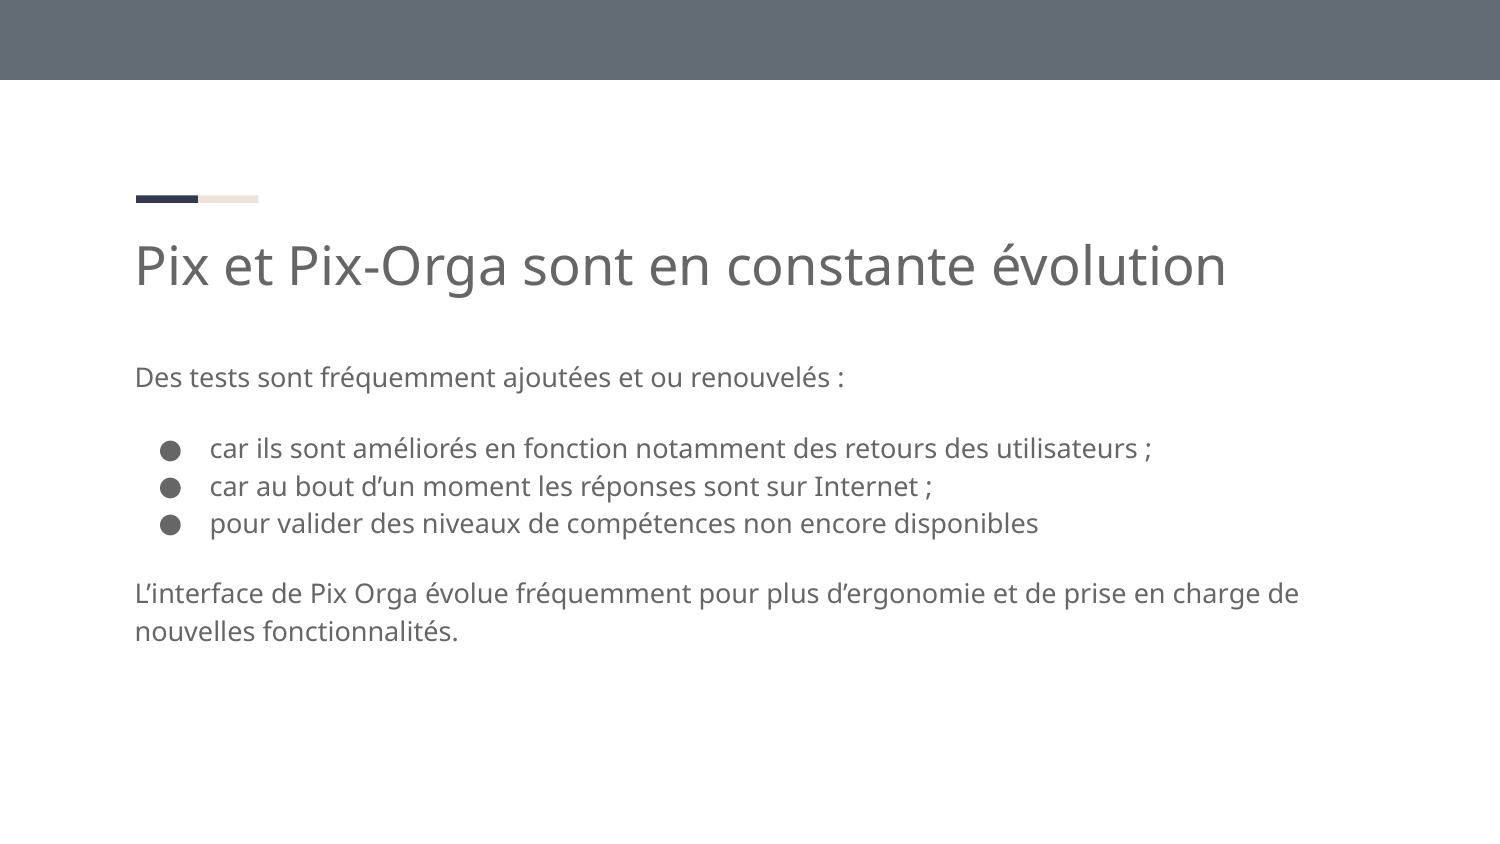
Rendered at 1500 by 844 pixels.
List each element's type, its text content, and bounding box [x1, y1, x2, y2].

title Pix et Pix-Orga sont en constante évolution [119, 216, 1381, 305]
list Des tests sont fréquemment ajoutées et ou renouvelés : car ils sont améliorés en fonction notamment des retours des utilisateurs ; car au bout d’un moment les réponses sont sur Internet ; pour valider des niveaux de compétences non encore disponibles L’interface de Pix Orga évolue fréquemment pour plus d’ergonomie et de prise en charge de nouvelles fonctionnalités. [119, 341, 1381, 712]
